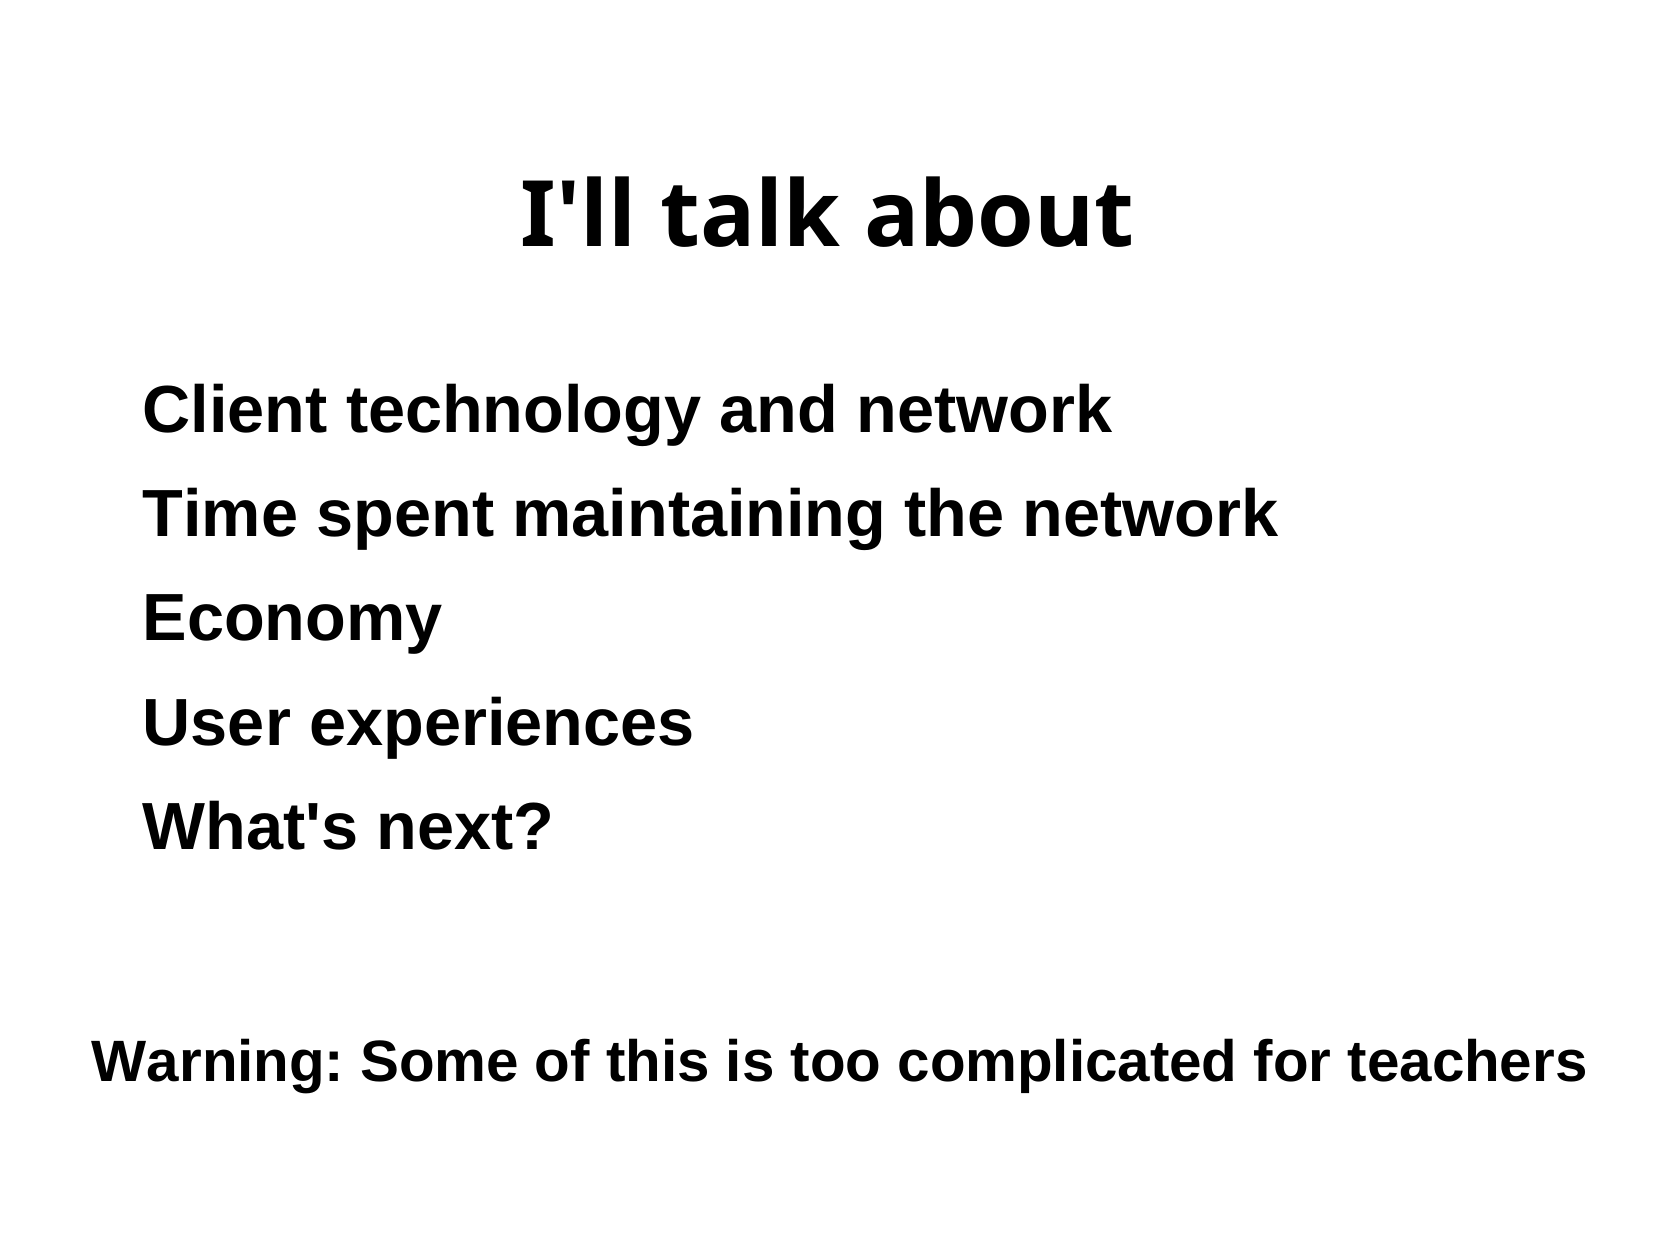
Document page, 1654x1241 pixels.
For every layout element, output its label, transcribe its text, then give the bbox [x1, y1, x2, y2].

text_box Warning: Some of this is too complicated for teachers [71, 1028, 1610, 1132]
list Client technology and network Time spent maintaining the network Economy User experiences What's next? [124, 371, 1537, 949]
title I'll talk about [121, 81, 1534, 341]
